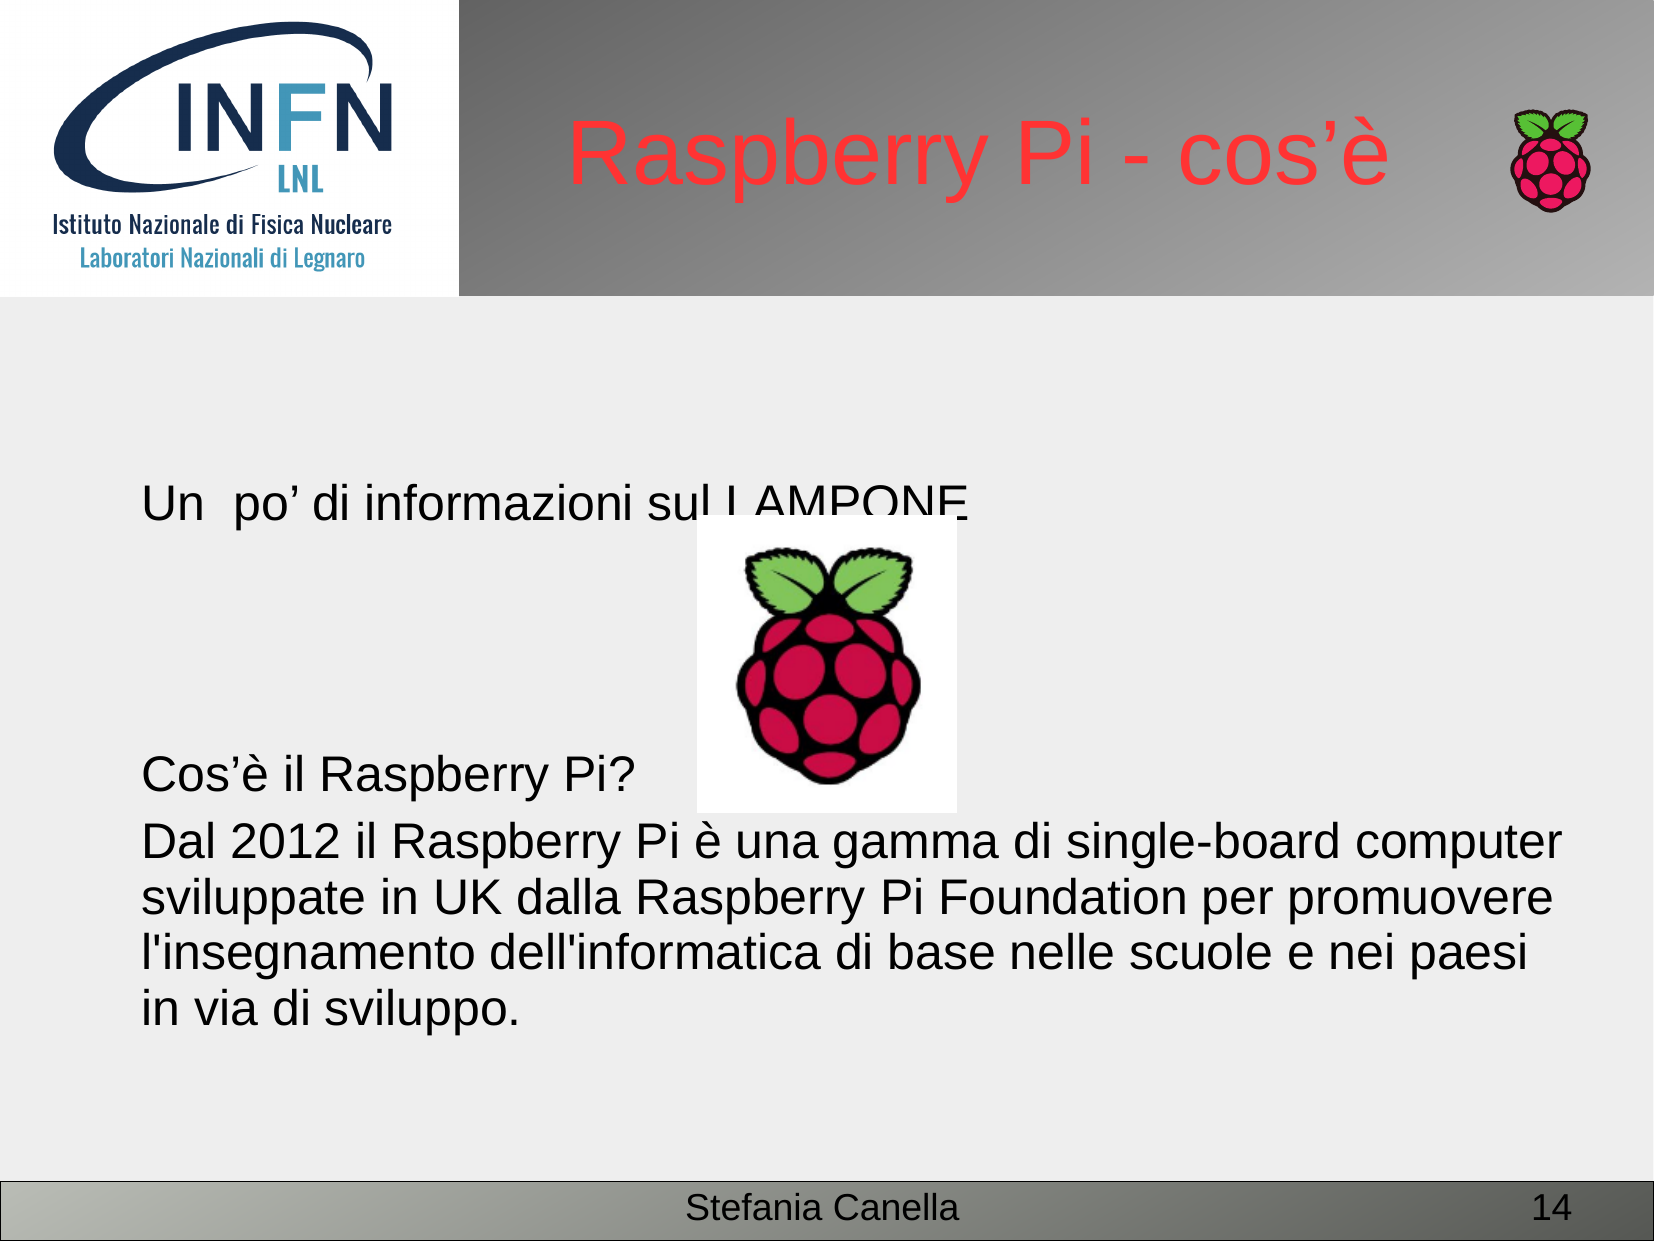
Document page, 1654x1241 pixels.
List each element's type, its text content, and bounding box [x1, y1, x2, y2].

text_box Stefania Canella [670, 1178, 984, 1241]
picture [697, 515, 957, 813]
picture [0, 0, 459, 297]
text_box 34 [1516, 1178, 1654, 1241]
text_box [984, 1181, 1516, 1241]
subtitle Un po’ di informazioni sul LAMPONE Cos’è il Raspberry Pi? Dal 2012 il Raspberry Pi è una gamma di single-board computer sviluppate in UK dalla Raspberry Pi Foundation per promuovere l'insegnamento dell'informatica di base nelle scuole e nei paesi in via di sviluppo. [82, 416, 1571, 1096]
text_box [459, 0, 1654, 296]
title Raspberry Pi - cos’è [459, 49, 1571, 257]
text_box [0, 1181, 670, 1241]
